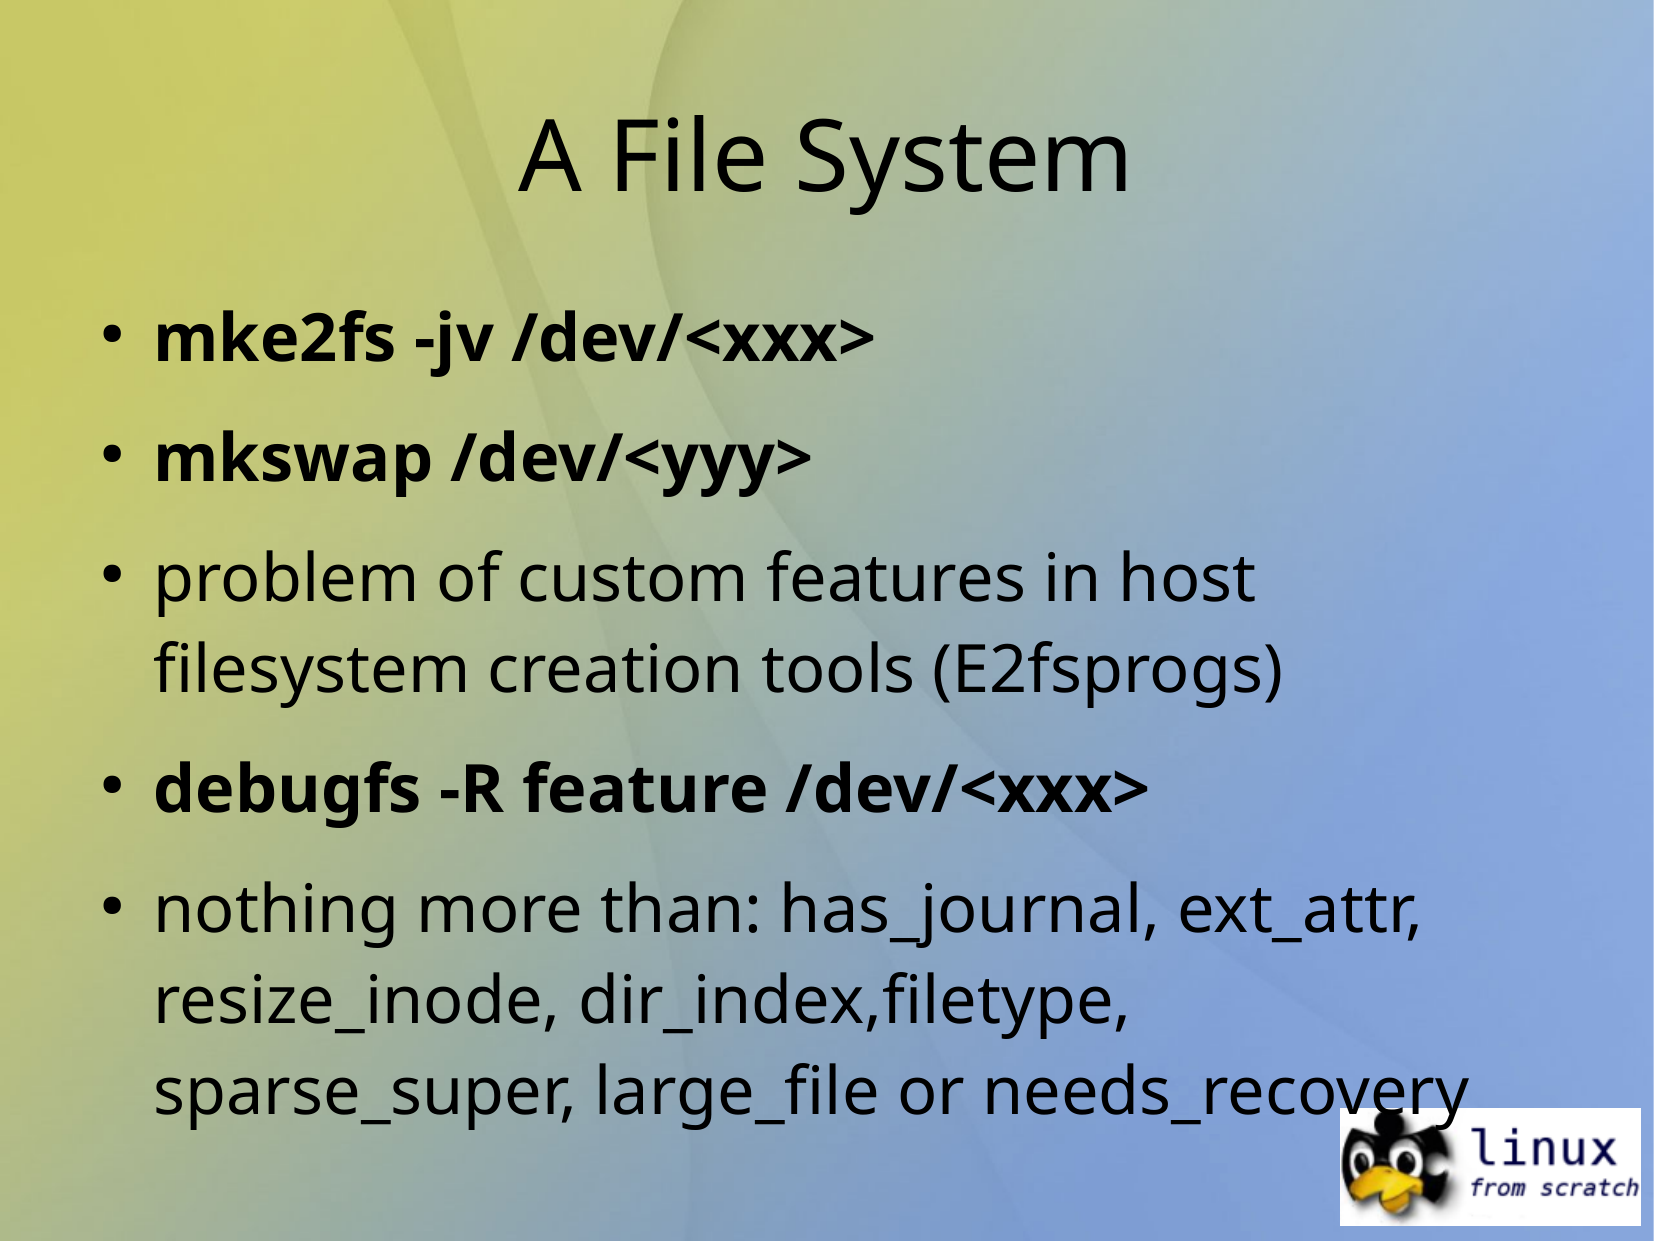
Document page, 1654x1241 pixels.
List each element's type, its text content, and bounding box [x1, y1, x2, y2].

list mke2fs -jv /dev/<xxx> mkswap /dev/<yyy> problem of custom features in host filesystem creation tools (E2fsprogs) debugfs -R feature /dev/<xxx> nothing more than: has_journal, ext_attr, resize_inode, dir_index,filetype, sparse_super, large_file or needs_recovery [82, 290, 1571, 1138]
title A File System [82, 56, 1571, 250]
picture [0, 0, 1654, 1241]
